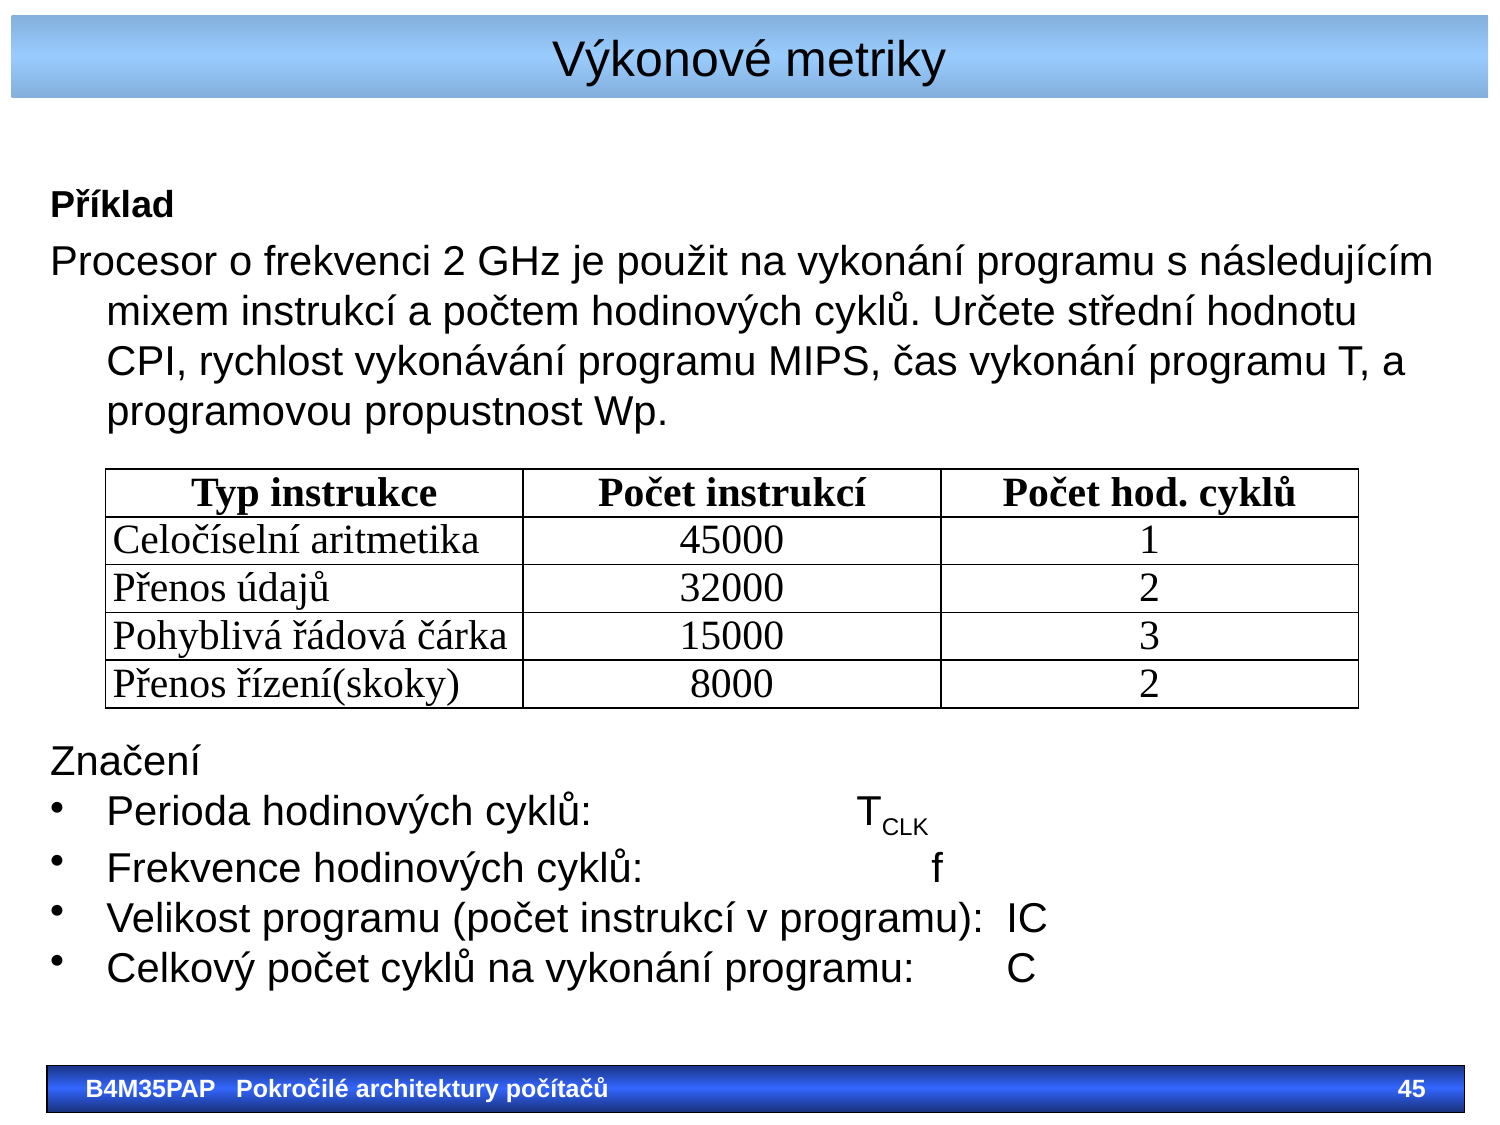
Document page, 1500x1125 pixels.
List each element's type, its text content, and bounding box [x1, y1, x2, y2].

table_cell 2 [942, 661, 1358, 707]
table_cell Celočíselní aritmetika [106, 518, 522, 564]
table_cell 1 [942, 518, 1358, 564]
table_cell Přenos řízení(skoky) [106, 661, 522, 707]
slide_number <number> [1346, 1065, 1441, 1112]
title Výkonové metriky [11, 15, 1489, 98]
table_cell 3 [942, 613, 1358, 659]
table_header Počet instrukcí [524, 470, 940, 516]
table_cell 8000 [524, 661, 940, 707]
table_cell 15000 [524, 613, 940, 659]
table_cell 45000 [524, 518, 940, 564]
footer B4M35PAP Pokročilé architektury počítačů [70, 1065, 1429, 1113]
table_cell 2 [942, 565, 1358, 612]
table_header Počet hod. cyklů [942, 470, 1358, 516]
table_cell Pohyblivá řádová čárka [106, 613, 522, 659]
table_cell Přenos údajů [106, 565, 522, 612]
table_cell 32000 [524, 565, 940, 612]
table_header Typ instrukce [106, 470, 522, 516]
list Příklad Procesor o frekvenci 2 GHz je použit na vykonání programu s následujícím mixem instrukcí a počtem hodinových cyklů. Určete střední hodnotu CPI, rychlost vykonávání programu MIPS, čas vykonání programu T, a programovou propustnost Wp. Značení Perioda hodinových cyklů: TCLK Frekvence hodinových cyklů: f Velikost programu (počet instrukcí v programu): IC Celkový počet cyklů na vykonání programu: C [35, 172, 1465, 1000]
